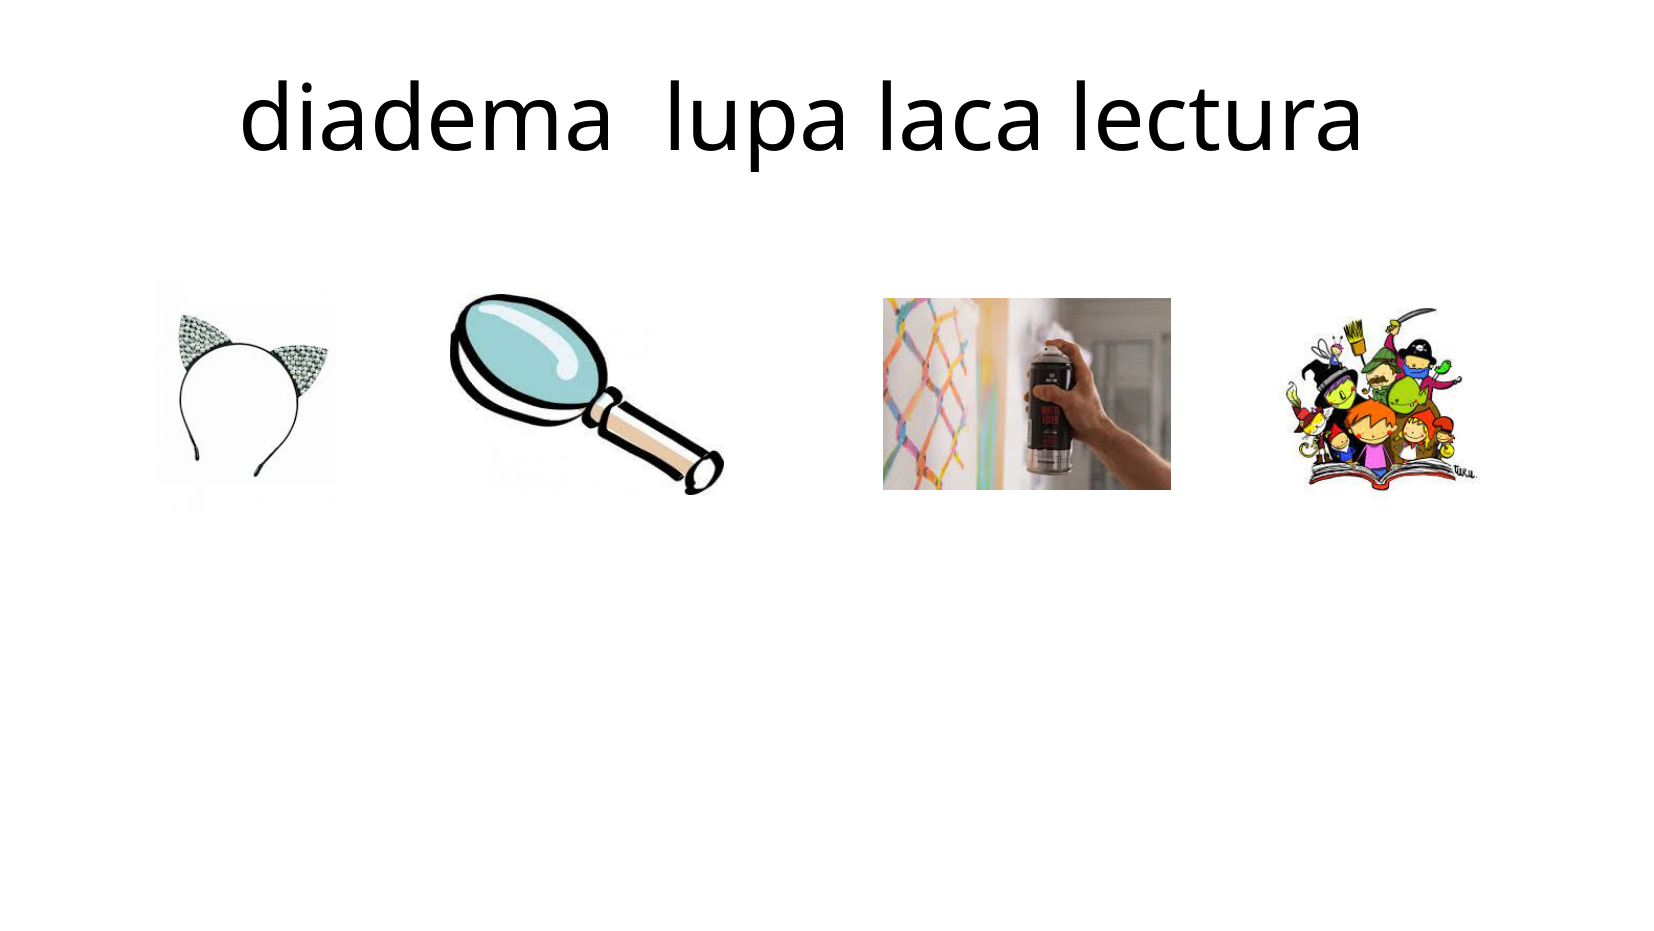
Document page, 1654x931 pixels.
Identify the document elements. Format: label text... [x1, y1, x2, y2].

picture [883, 298, 1171, 490]
picture [1254, 300, 1521, 507]
picture [450, 294, 724, 495]
picture [129, 278, 364, 513]
title diadema lupa laca lectura [82, 37, 1571, 193]
